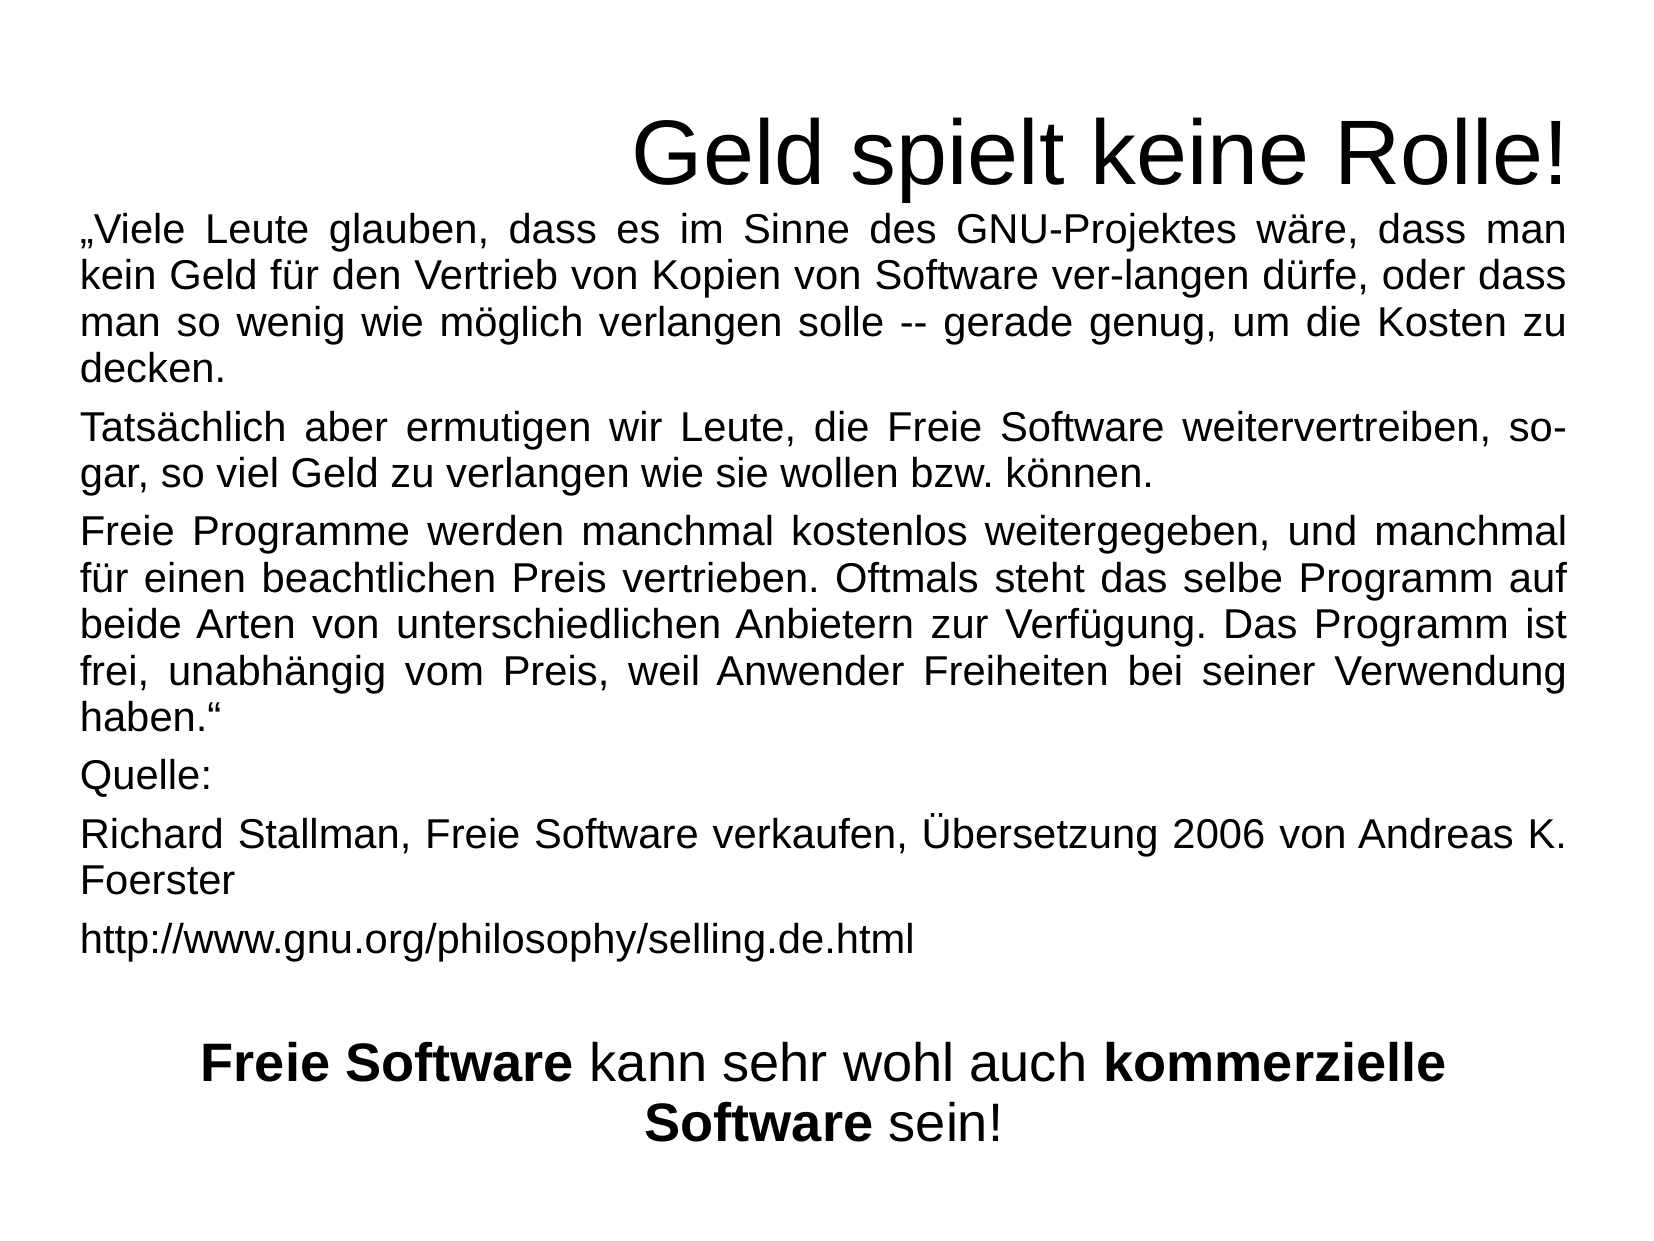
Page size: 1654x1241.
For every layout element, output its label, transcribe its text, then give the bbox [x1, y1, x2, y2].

subtitle „Viele Leute glauben, dass es im Sinne des GNU-Projektes wäre, dass man kein Geld für den Vertrieb von Kopien von Software ver-langen dürfe, oder dass man so wenig wie möglich verlangen solle -- gerade genug, um die Kosten zu decken. Tatsächlich aber ermutigen wir Leute, die Freie Software weitervertreiben, so-gar, so viel Geld zu verlangen wie sie wollen bzw. können. Freie Programme werden manchmal kostenlos weitergegeben, und manchmal für einen beachtlichen Preis vertrieben. Oftmals steht das selbe Programm auf beide Arten von unterschiedlichen Anbietern zur Verfügung. Das Programm ist frei, unabhängig vom Preis, weil Anwender Freiheiten bei seiner Verwendung haben.“ Quelle: Richard Stallman, Freie Software verkaufen, Übersetzung 2006 von Andreas K. Foerster http://www.gnu.org/philosophy/selling.de.html Freie Software kann sehr wohl auch kommerzielle Software sein! [79, 205, 1568, 1200]
title Geld spielt keine Rolle! [82, 49, 1571, 257]
